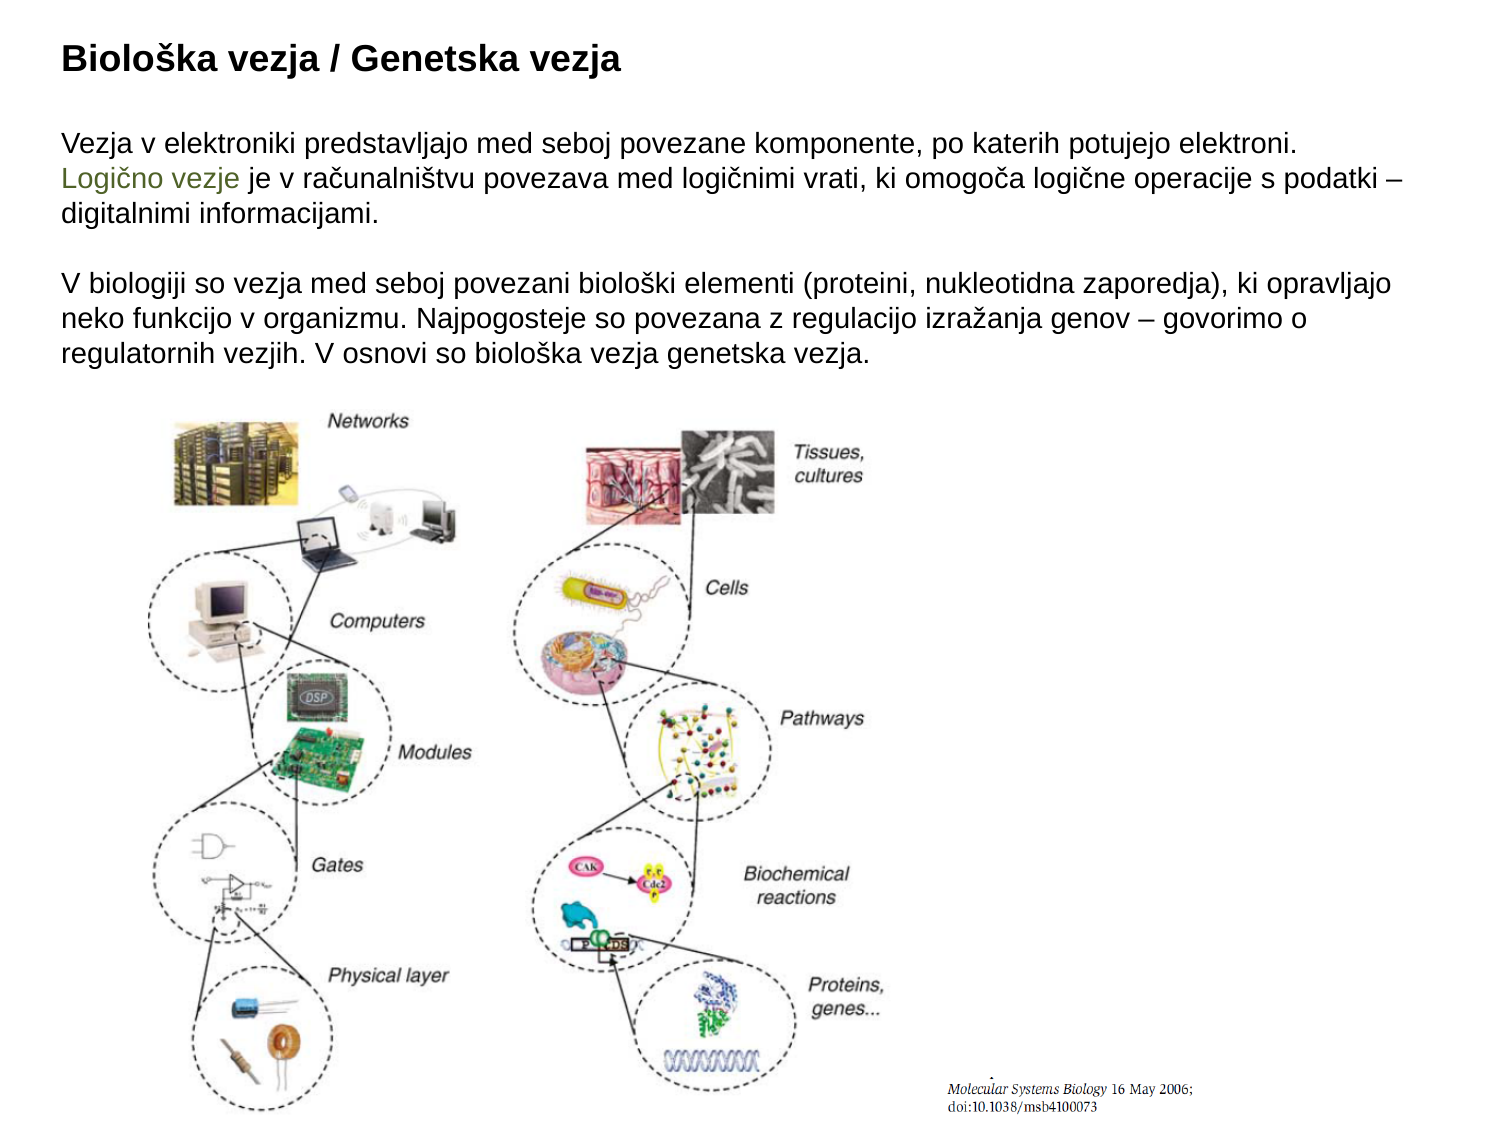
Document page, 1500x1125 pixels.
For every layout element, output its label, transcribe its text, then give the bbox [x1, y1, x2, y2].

picture [147, 390, 911, 1121]
text_box Biološka vezja / Genetska vezja Vezja v elektroniki predstavljajo med seboj povezane komponente, po katerih potujejo elektroni. Logično vezje je v računalništvu povezava med logičnimi vrati, ki omogoča logične operacije s podatki – digitalnimi informacijami. V biologiji so vezja med seboj povezani biološki elementi (proteini, nukleotidna zaporedja), ki opravljajo neko funkcijo v organizmu. Najpogosteje so povezana z regulacijo izražanja genov – govorimo o regulatornih vezjih. V osnovi so biološka vezja genetska vezja. [46, 26, 1471, 377]
picture [938, 1077, 1199, 1116]
